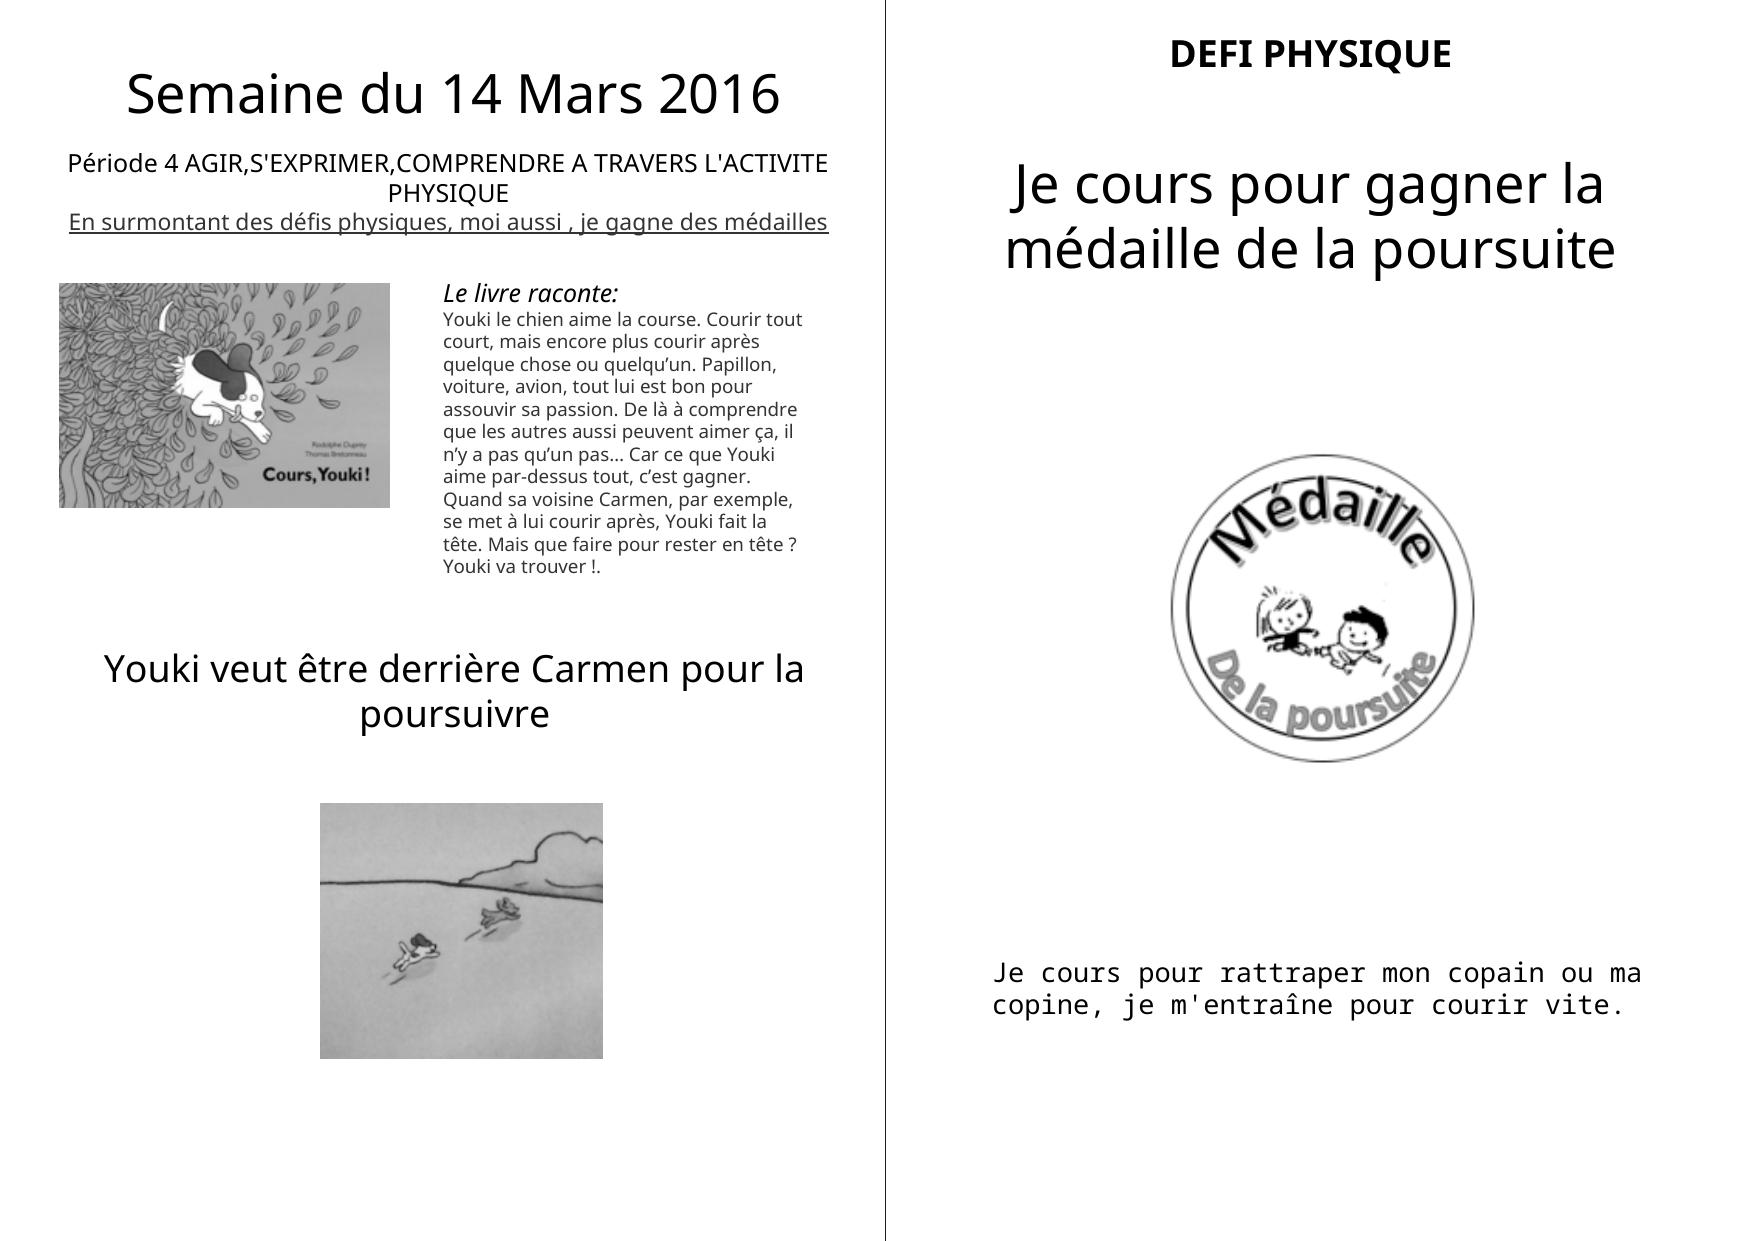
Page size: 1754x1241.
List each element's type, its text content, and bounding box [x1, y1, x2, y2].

text_box DEFI PHYSIQUE [909, 287, 1713, 1158]
text_box Youki veut être derrière Carmen pour la poursuivre [82, 637, 827, 743]
text_box Je cours pour rattraper mon copain ou ma copine, je m'entraîne pour courir vite. [921, 944, 1713, 1099]
text_box Période 4 AGIR,S'EXPRIMER,COMPRENDRE A TRAVERS L'ACTIVITE PHYSIQUE En surmontant des défis physiques, moi aussi , je gagne des médailles [23, 141, 874, 296]
picture [1110, 420, 1512, 792]
text_box Je cours pour gagner la médaille de la poursuite [909, 141, 1713, 287]
picture [59, 283, 390, 508]
text_box Le livre raconte: Youki le chien aime la course. Courir tout court, mais encore plus courir après quelque chose ou quelqu’un. Papillon, voiture, avion, tout lui est bon pour assouvir sa passion. De là à comprendre que les autres aussi peuvent aimer ça, il n’y a pas qu’un pas… Car ce que Youki aime par-dessus tout, c’est gagner. Quand sa voisine Carmen, par exemple, se met à lui courir après, Youki fait la tête. Mais que faire pour rester en tête ? Youki va trouver !. [437, 271, 816, 556]
picture [320, 803, 603, 1059]
text_box DEFI PHYSIQUE [909, 23, 1713, 141]
text_box Semaine du 14 Mars 2016 [46, 53, 863, 141]
